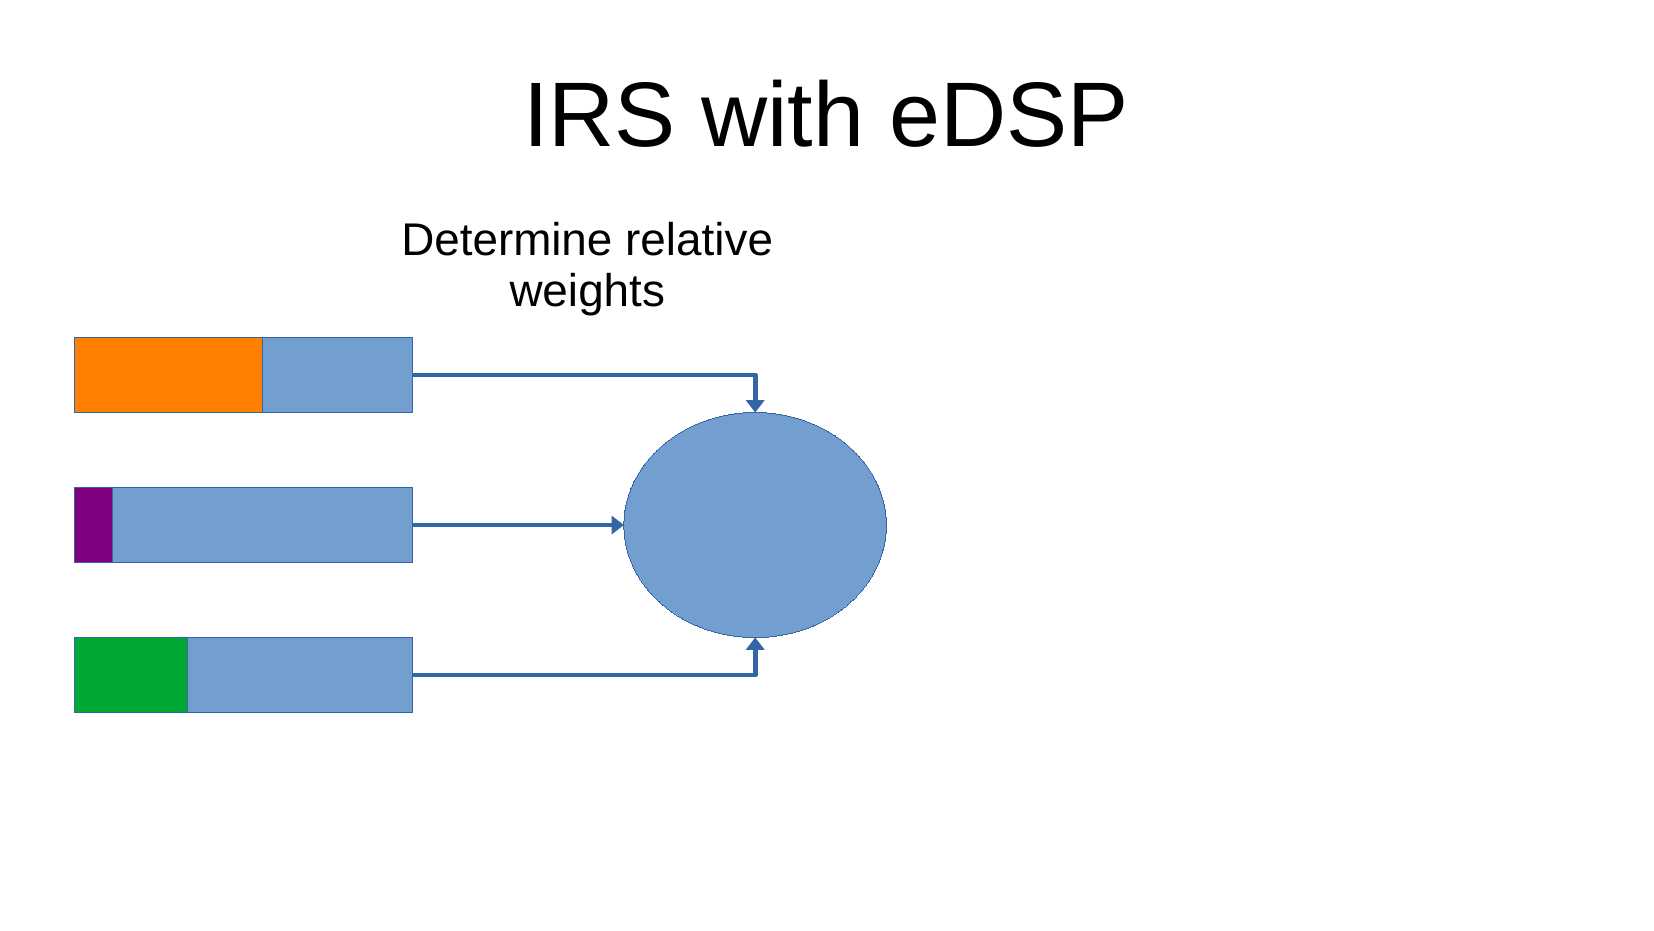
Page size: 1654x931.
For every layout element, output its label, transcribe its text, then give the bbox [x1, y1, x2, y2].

title IRS with eDSP [82, 37, 1571, 193]
text_box [74, 337, 413, 413]
text_box Determine relative weights [386, 206, 788, 324]
text_box [623, 412, 887, 638]
text_box [74, 637, 413, 713]
text_box [74, 487, 413, 563]
